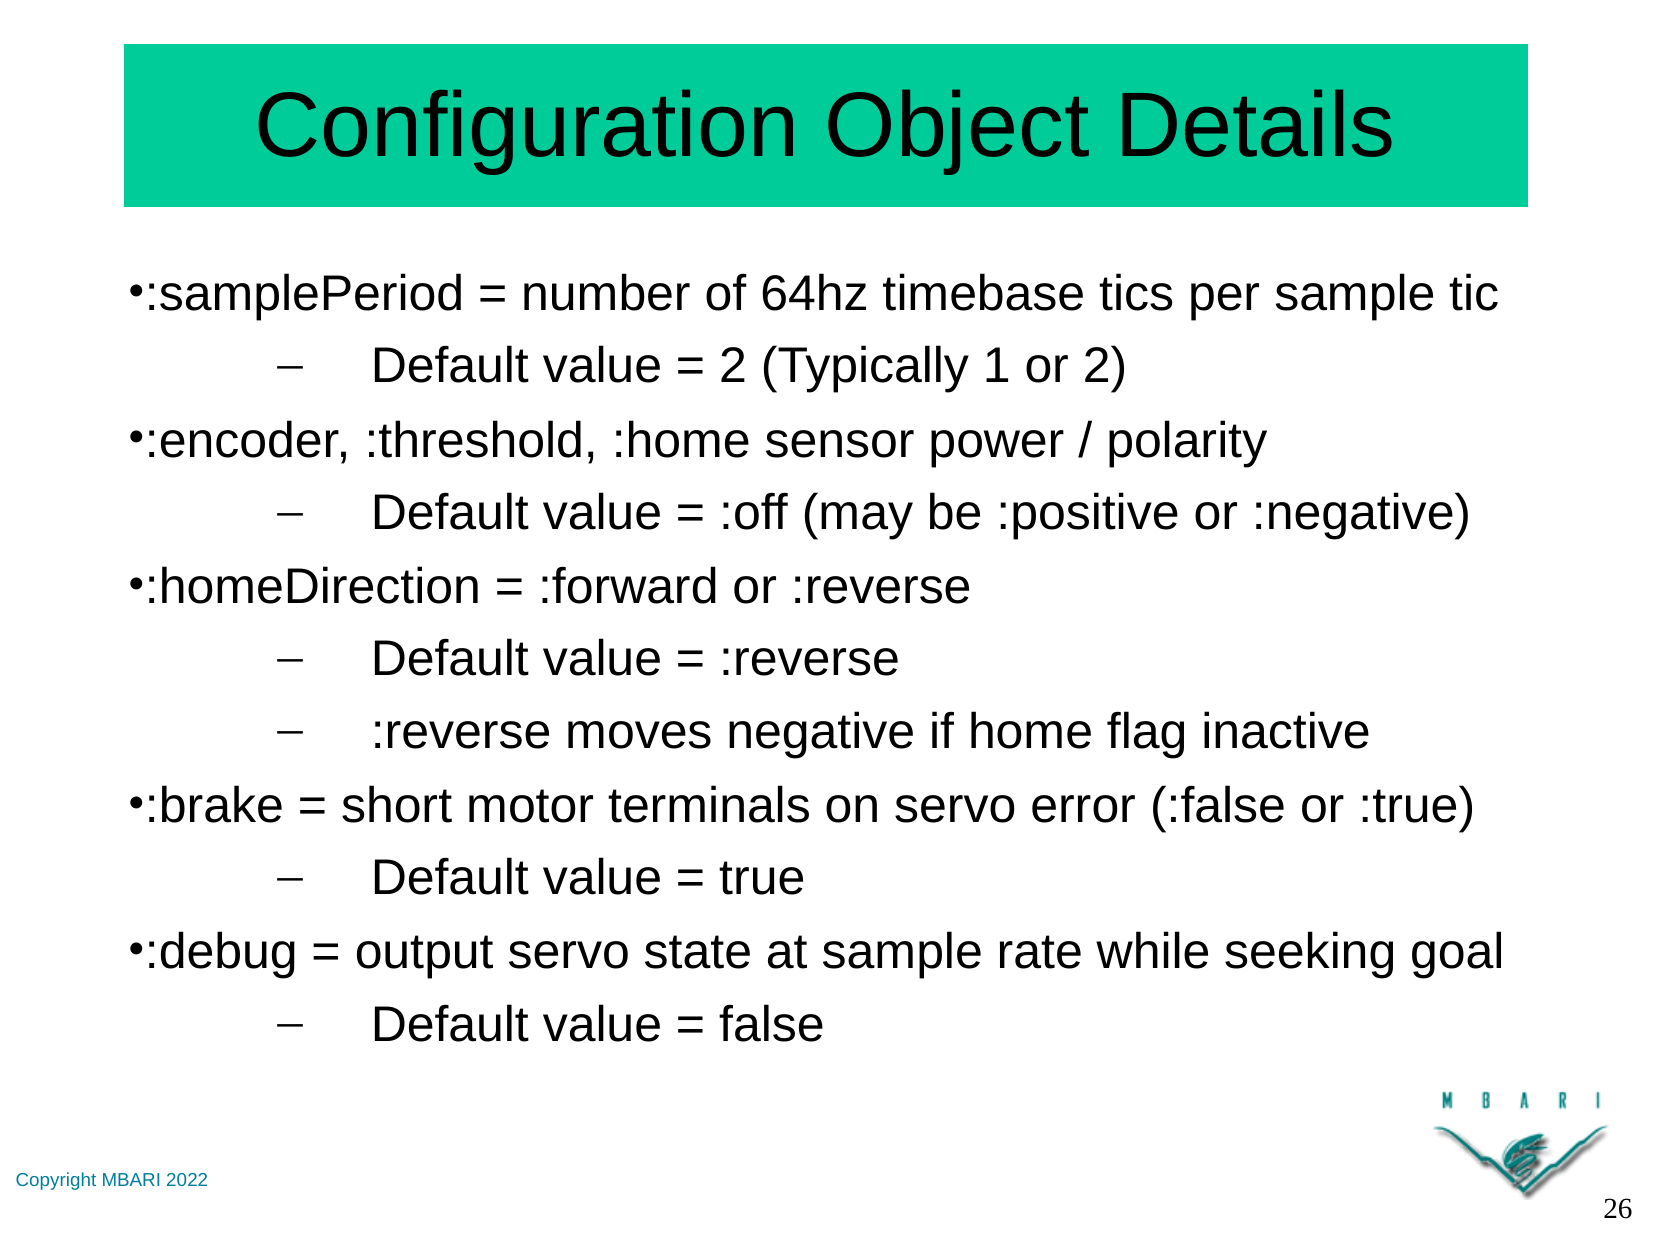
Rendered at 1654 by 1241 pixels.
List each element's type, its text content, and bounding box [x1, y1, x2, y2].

list :samplePeriod = number of 64hz timebase tics per sample tic Default value = 2 (Typically 1 or 2) :encoder, :threshold, :home sensor power / polarity Default value = :off (may be :positive or :negative) :homeDirection = :forward or :reverse Default value = :reverse :reverse moves negative if home flag inactive :brake = short motor terminals on servo error (:false or :true) Default value = true :debug = output servo state at sample rate while seeking goal Default value = false [112, 253, 1554, 1163]
title Configuration Object Details [123, 44, 1528, 207]
picture [1426, 1091, 1613, 1200]
